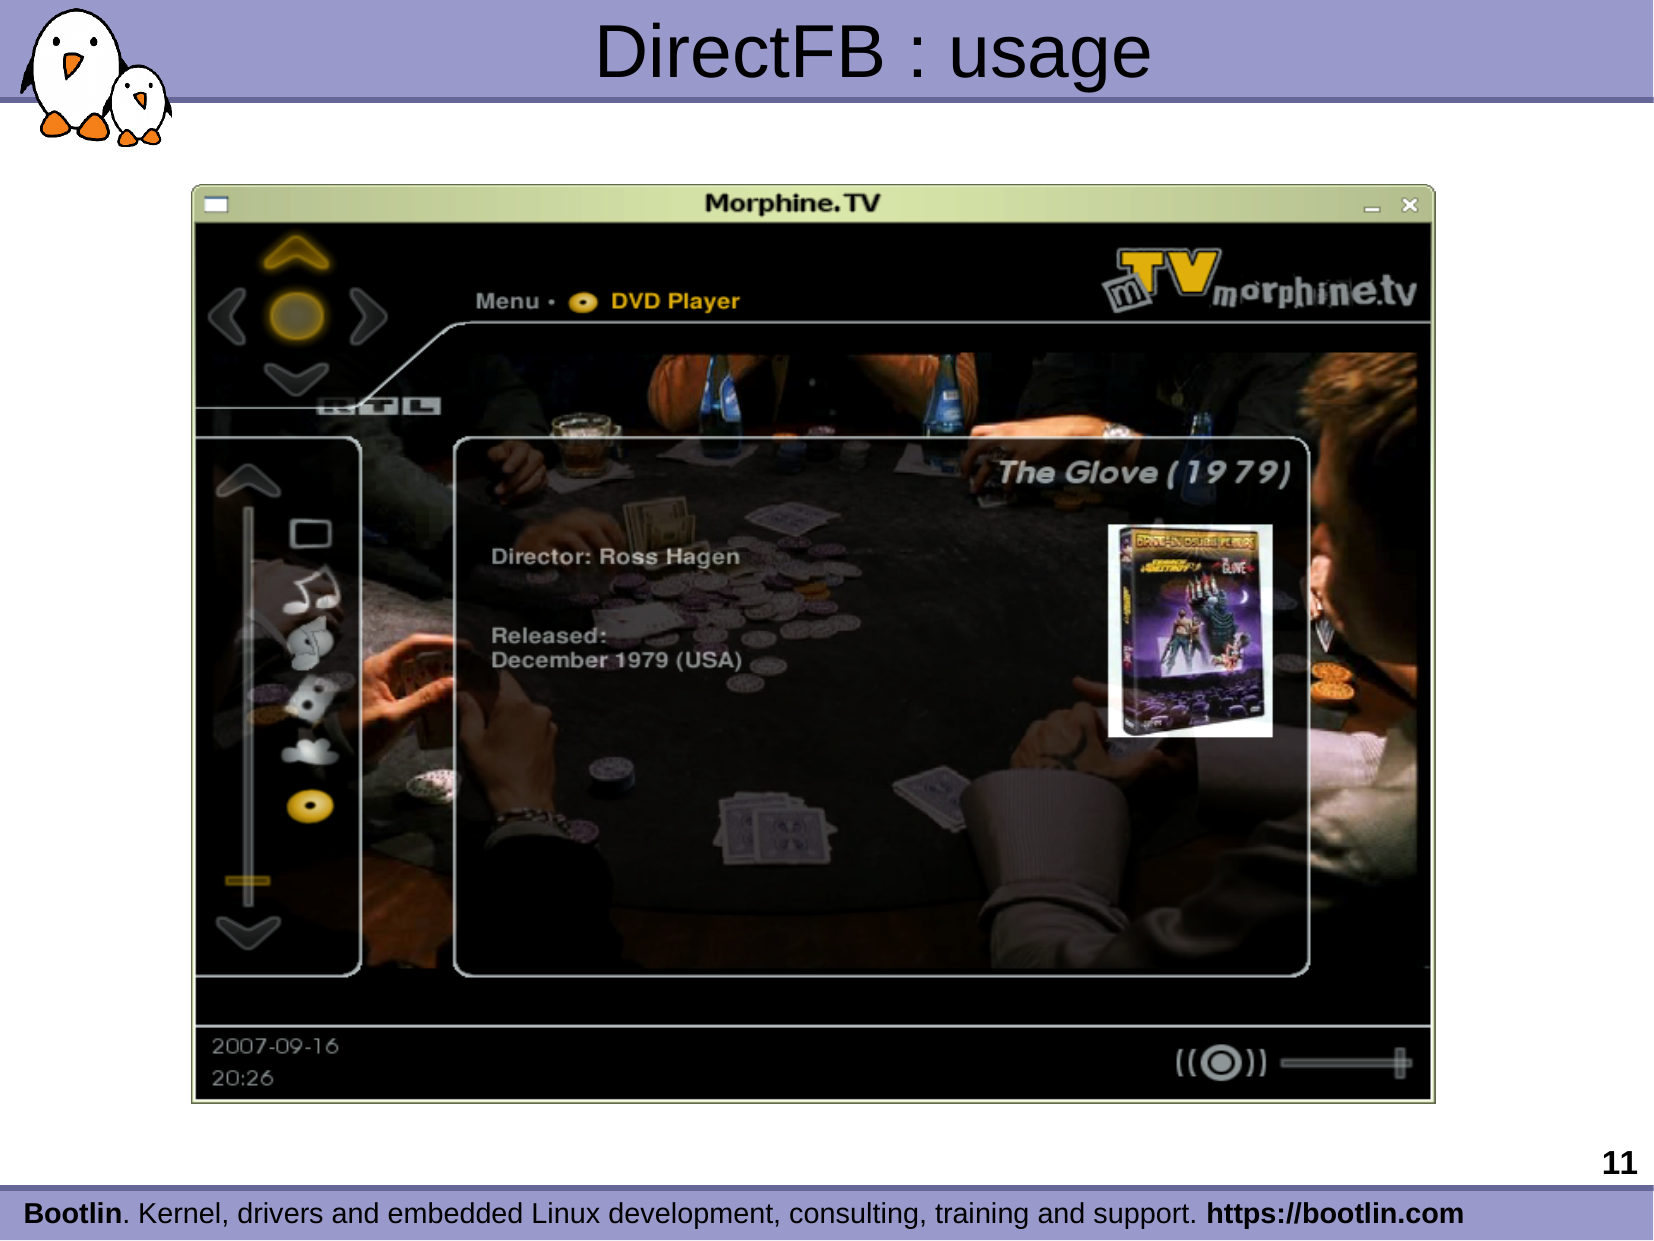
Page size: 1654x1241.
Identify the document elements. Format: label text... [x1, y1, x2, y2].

picture [20, 8, 172, 147]
picture [191, 184, 1436, 1104]
title DirectFB : usage [197, 5, 1551, 97]
